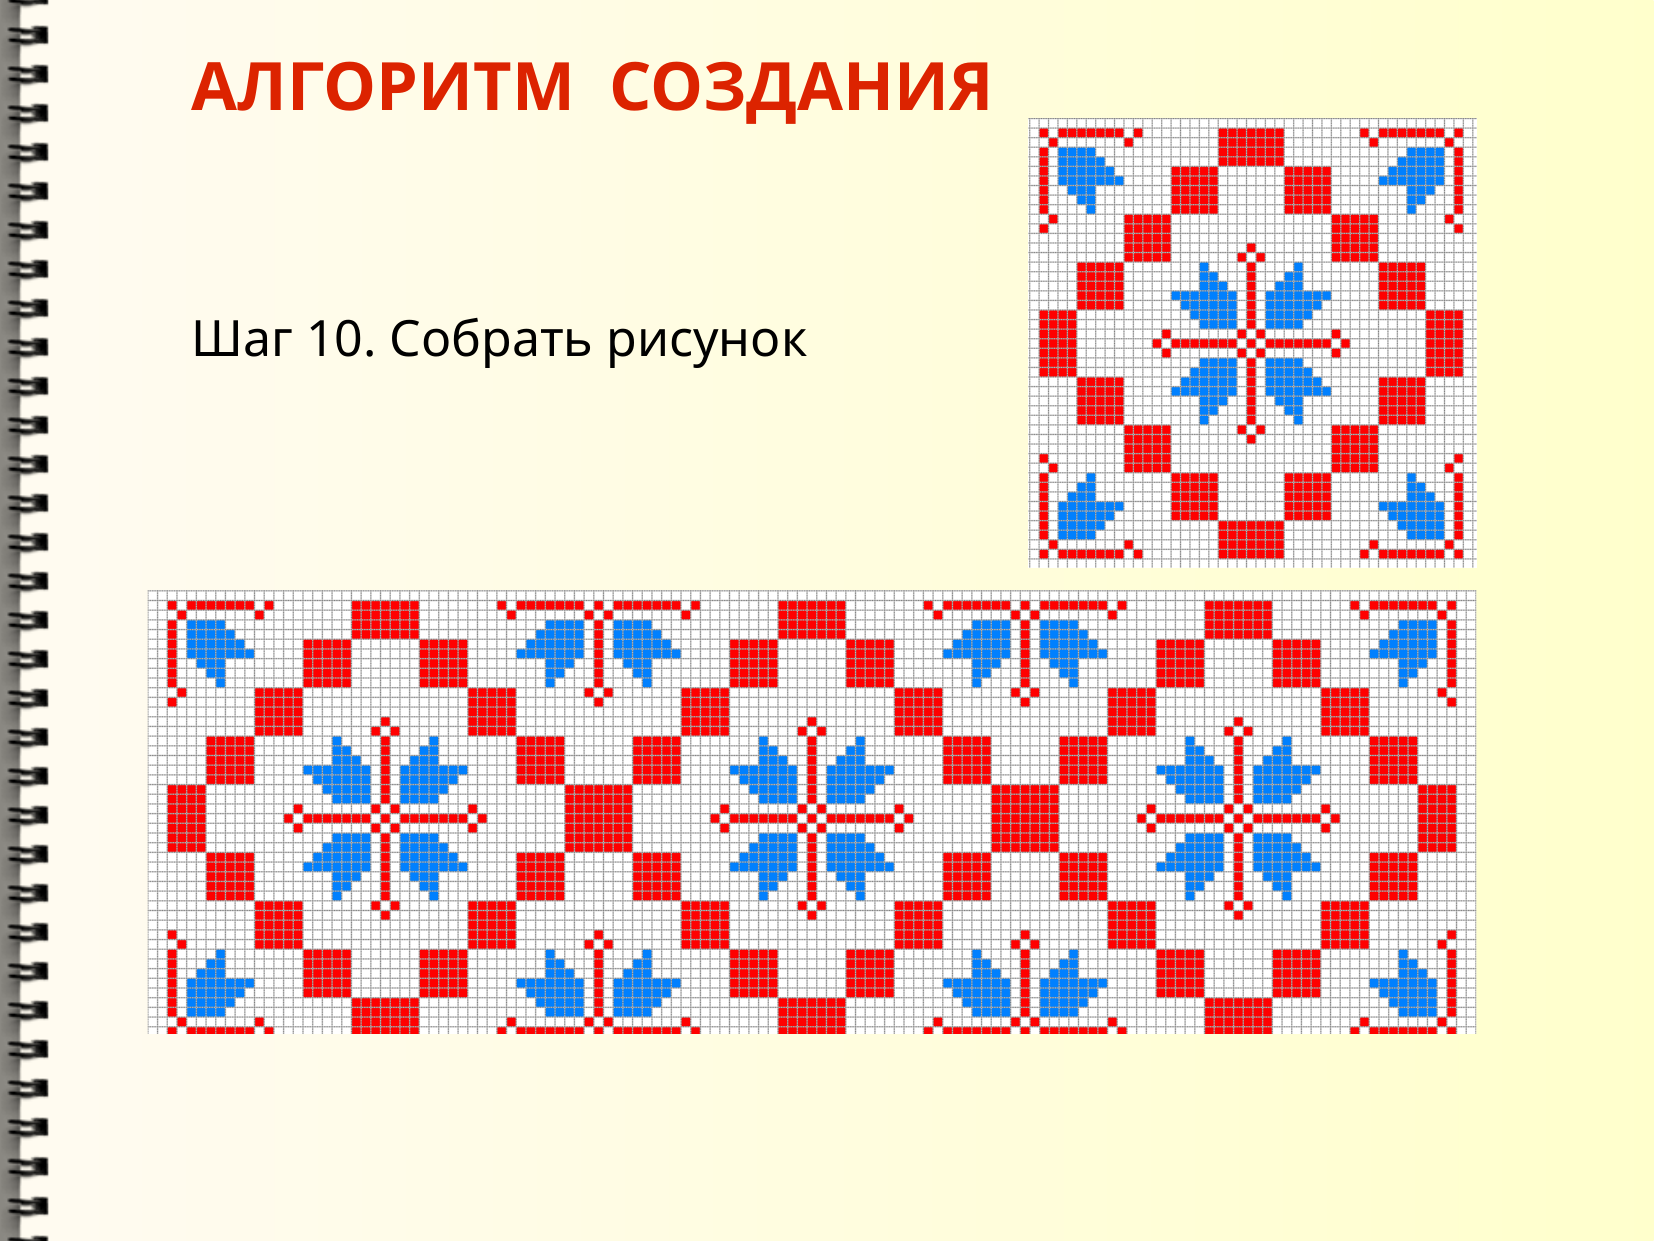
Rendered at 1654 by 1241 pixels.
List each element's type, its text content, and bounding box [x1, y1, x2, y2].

picture [0, 0, 1654, 1241]
text_box Шаг 10. Собрать рисунок [177, 295, 1359, 375]
text_box АЛГОРИТМ СОЗДАНИЯ [177, 31, 1152, 133]
picture [1028, 118, 1477, 568]
picture [147, 590, 1477, 1034]
